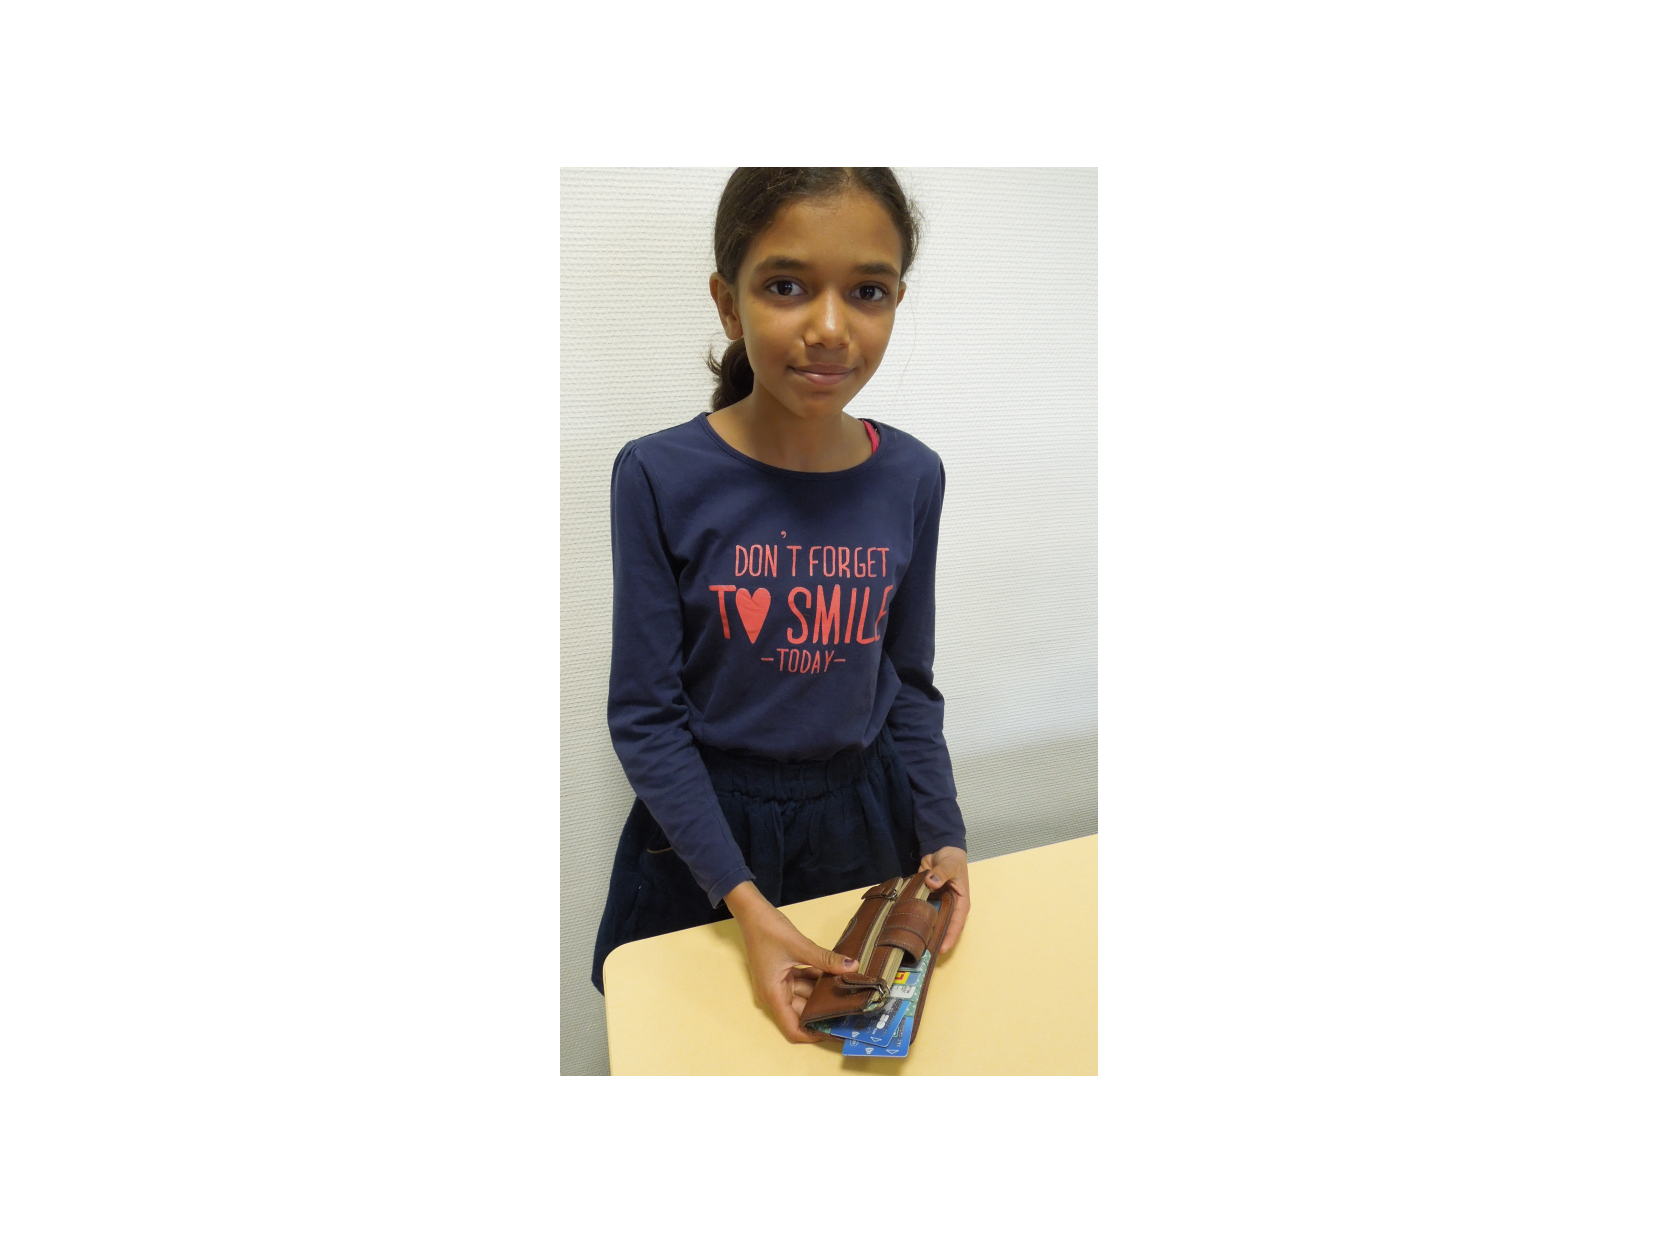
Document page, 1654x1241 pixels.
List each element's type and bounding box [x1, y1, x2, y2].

picture [560, 167, 1098, 1076]
